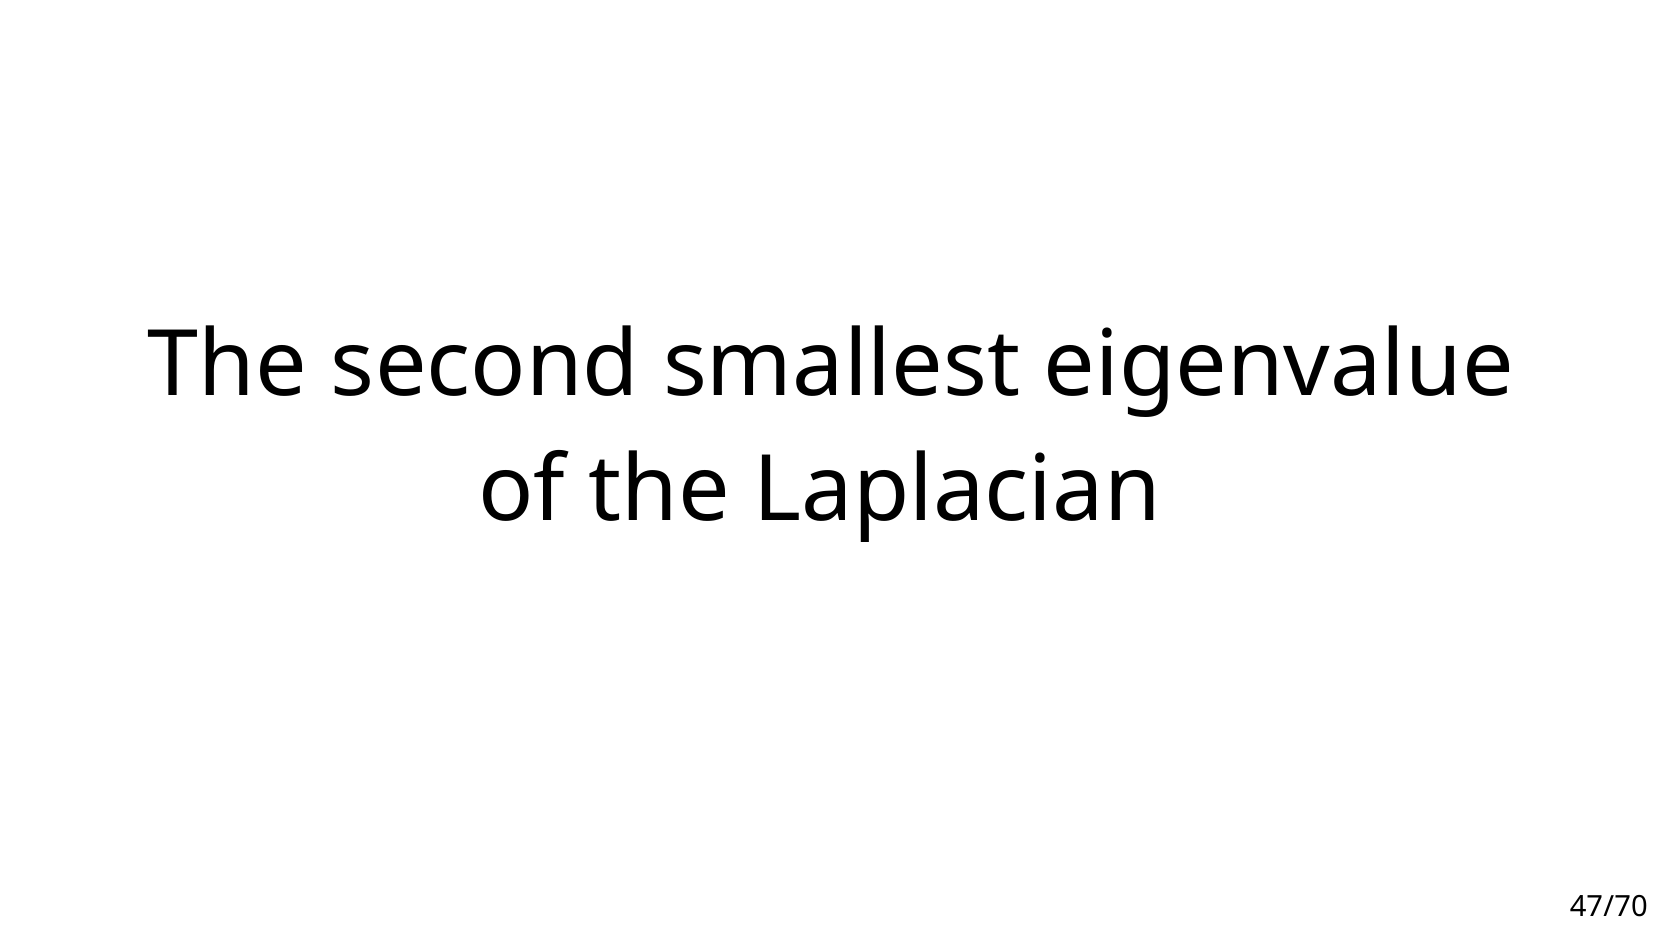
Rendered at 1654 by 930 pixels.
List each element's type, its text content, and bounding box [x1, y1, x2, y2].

title The second smallest eigenvalue of the Laplacian [87, 293, 1576, 552]
